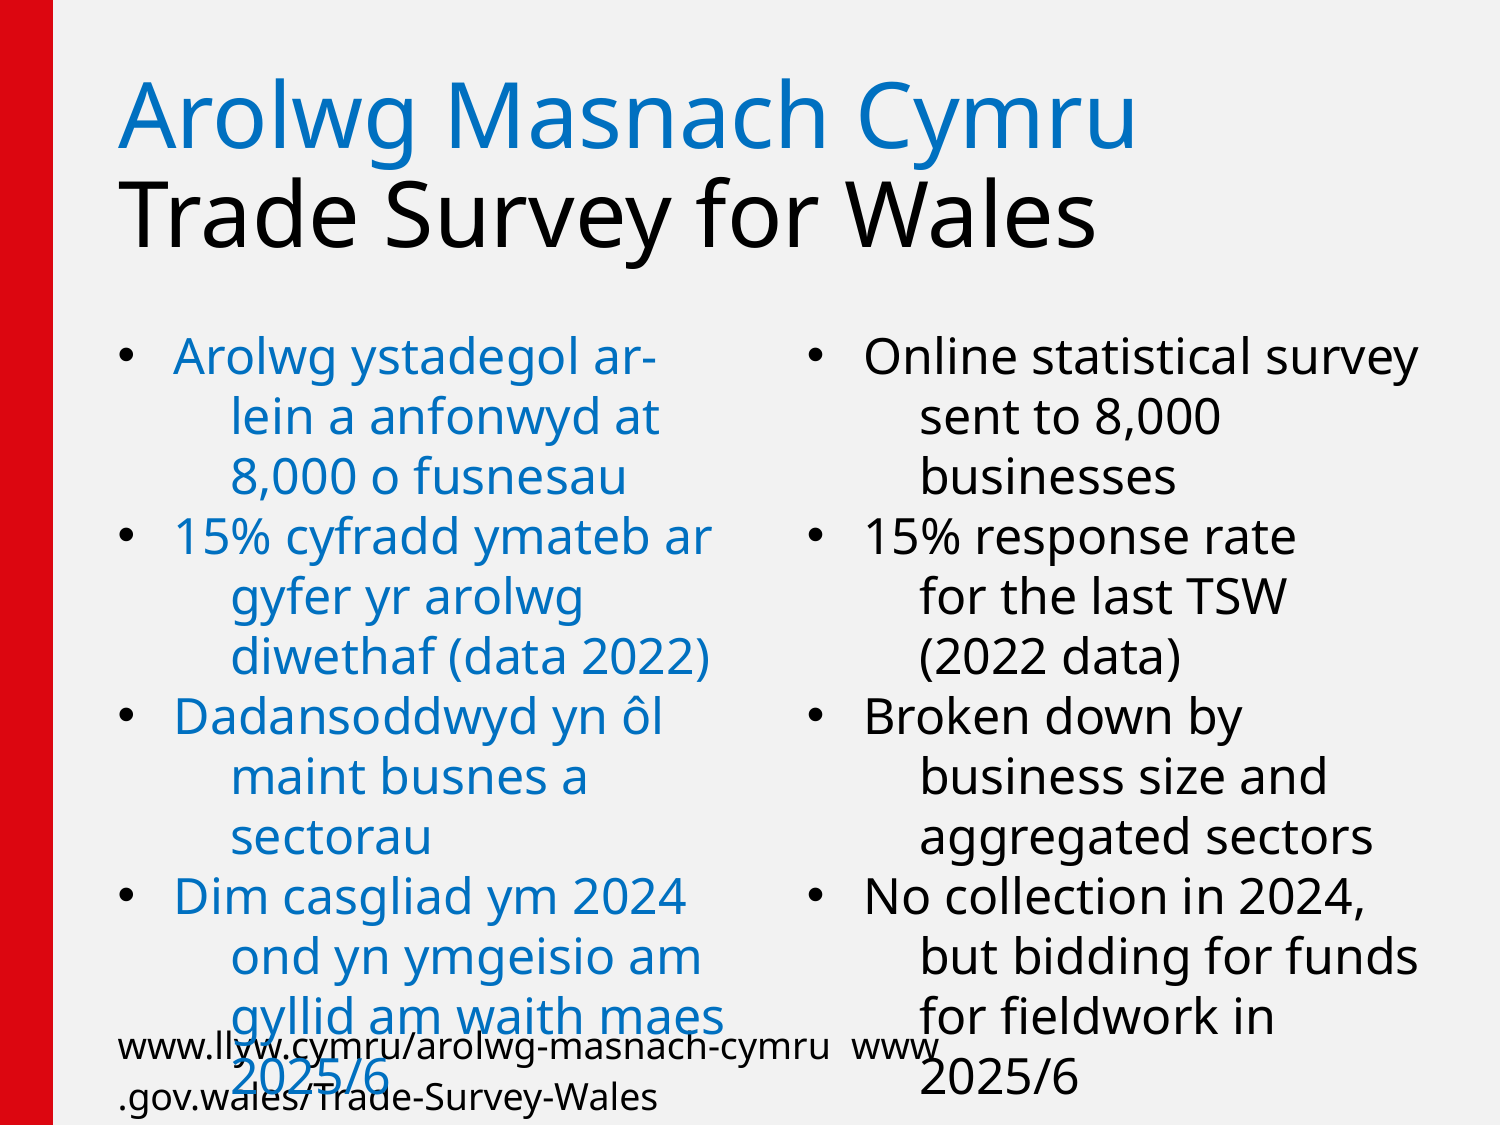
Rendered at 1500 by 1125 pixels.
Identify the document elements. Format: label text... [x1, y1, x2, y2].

title Arolwg Masnach Cymru Trade Survey for Wales [103, 59, 1397, 278]
text_box Online statistical survey sent to 8,000 businesses​ 15% response rate for the last TSW (2022 data)​ Broken down by business size and aggregated sectors No collection in 2024, but bidding for funds for fieldwork in 2025/6 [791, 317, 1442, 939]
text_box www.llyw.cymru/arolwg-masnach-cymru www.gov.wales/Trade-Survey-Wales [102, 1014, 1482, 1075]
text_box Arolwg ystadegol ar-lein a anfonwyd at 8,000 o fusnesau 15% cyfradd ymateb ar gyfer yr arolwg diwethaf (data 2022) Dadansoddwyd yn ôl maint busnes a sectorau Dim casgliad ym 2024 ond yn ymgeisio am gyllid am waith maes 2025/6 [102, 317, 753, 999]
